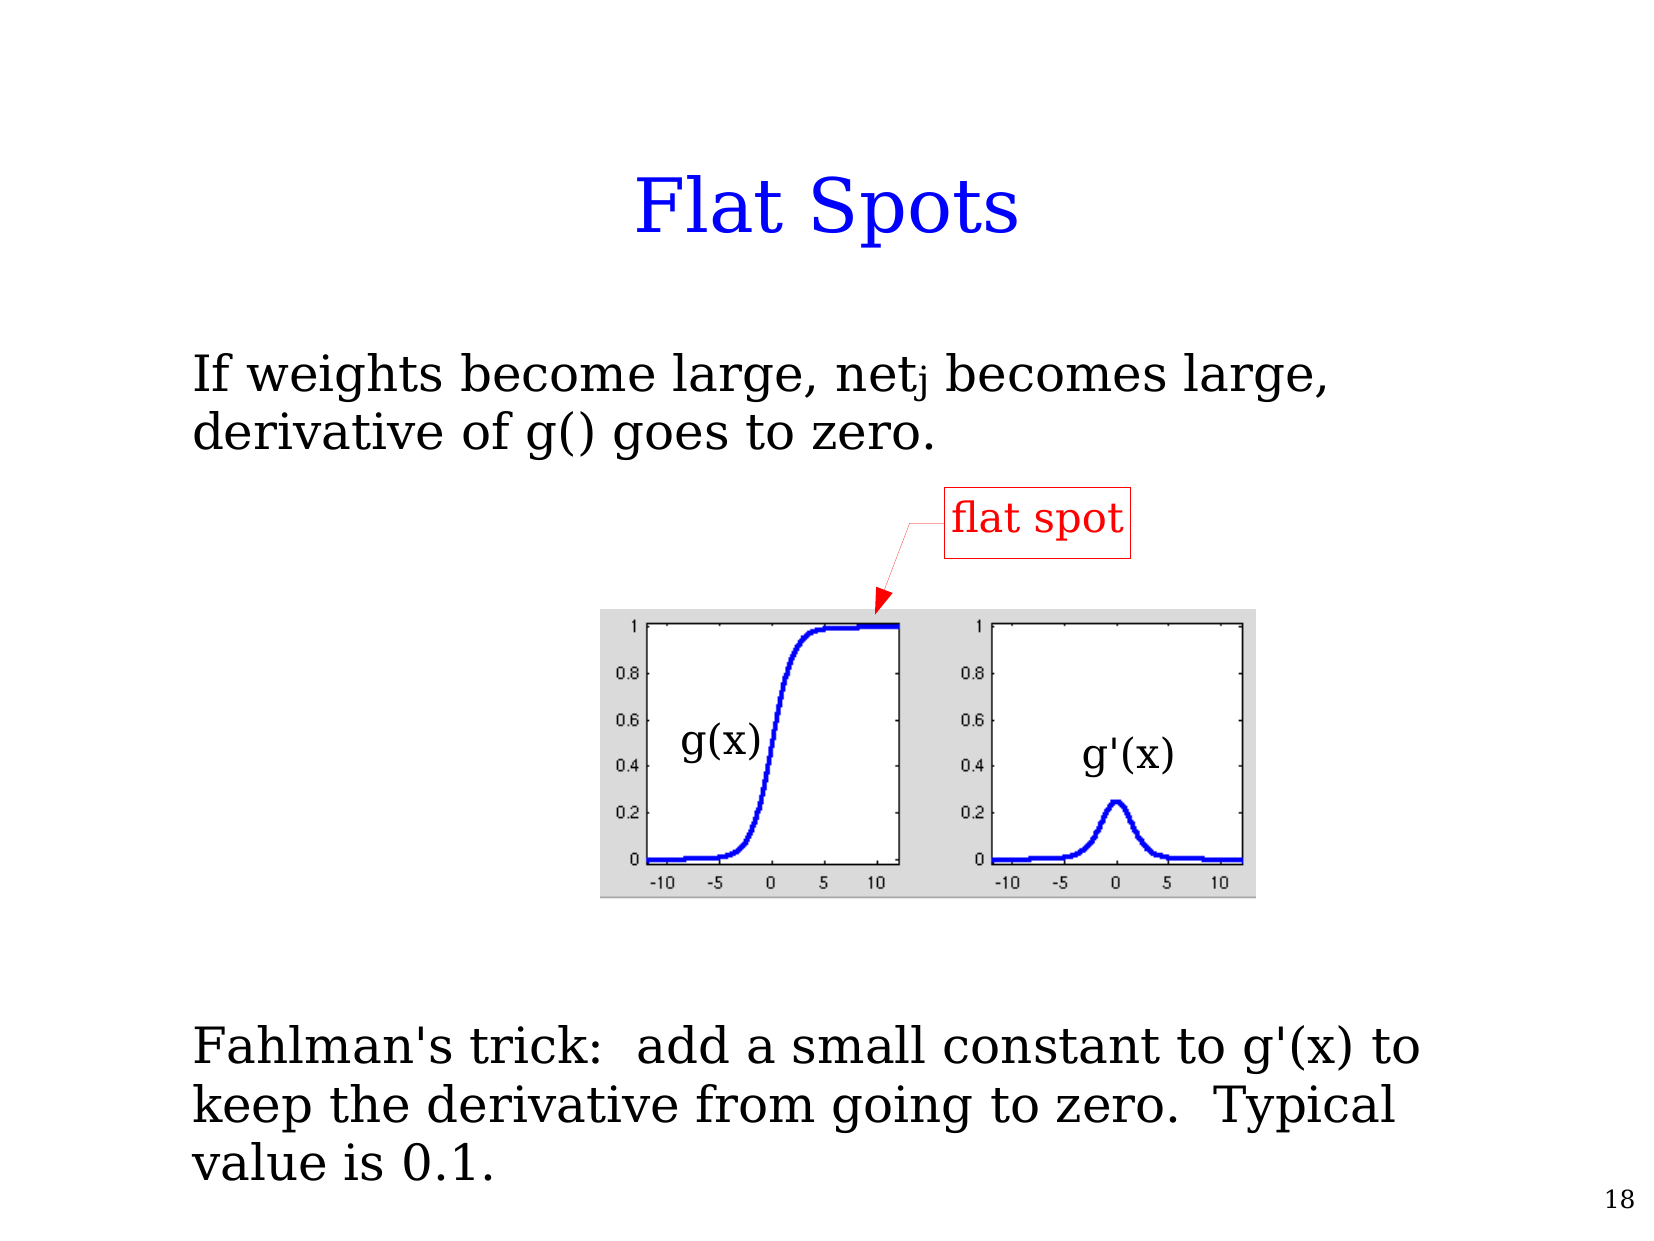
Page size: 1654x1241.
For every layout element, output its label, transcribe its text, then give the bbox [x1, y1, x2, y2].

text_box g(x) [679, 715, 763, 764]
text_box g'(x) [1081, 729, 1177, 779]
picture [600, 609, 1256, 901]
text_box flat spot [944, 487, 1131, 559]
title Flat Spots [121, 102, 1534, 310]
list If weights become large, netj becomes large, derivative of g() goes to zero. Fahlman's trick: add a small constant to g'(x) to keep the derivative from going to zero. Typical value is 0.1. [121, 344, 1534, 1215]
